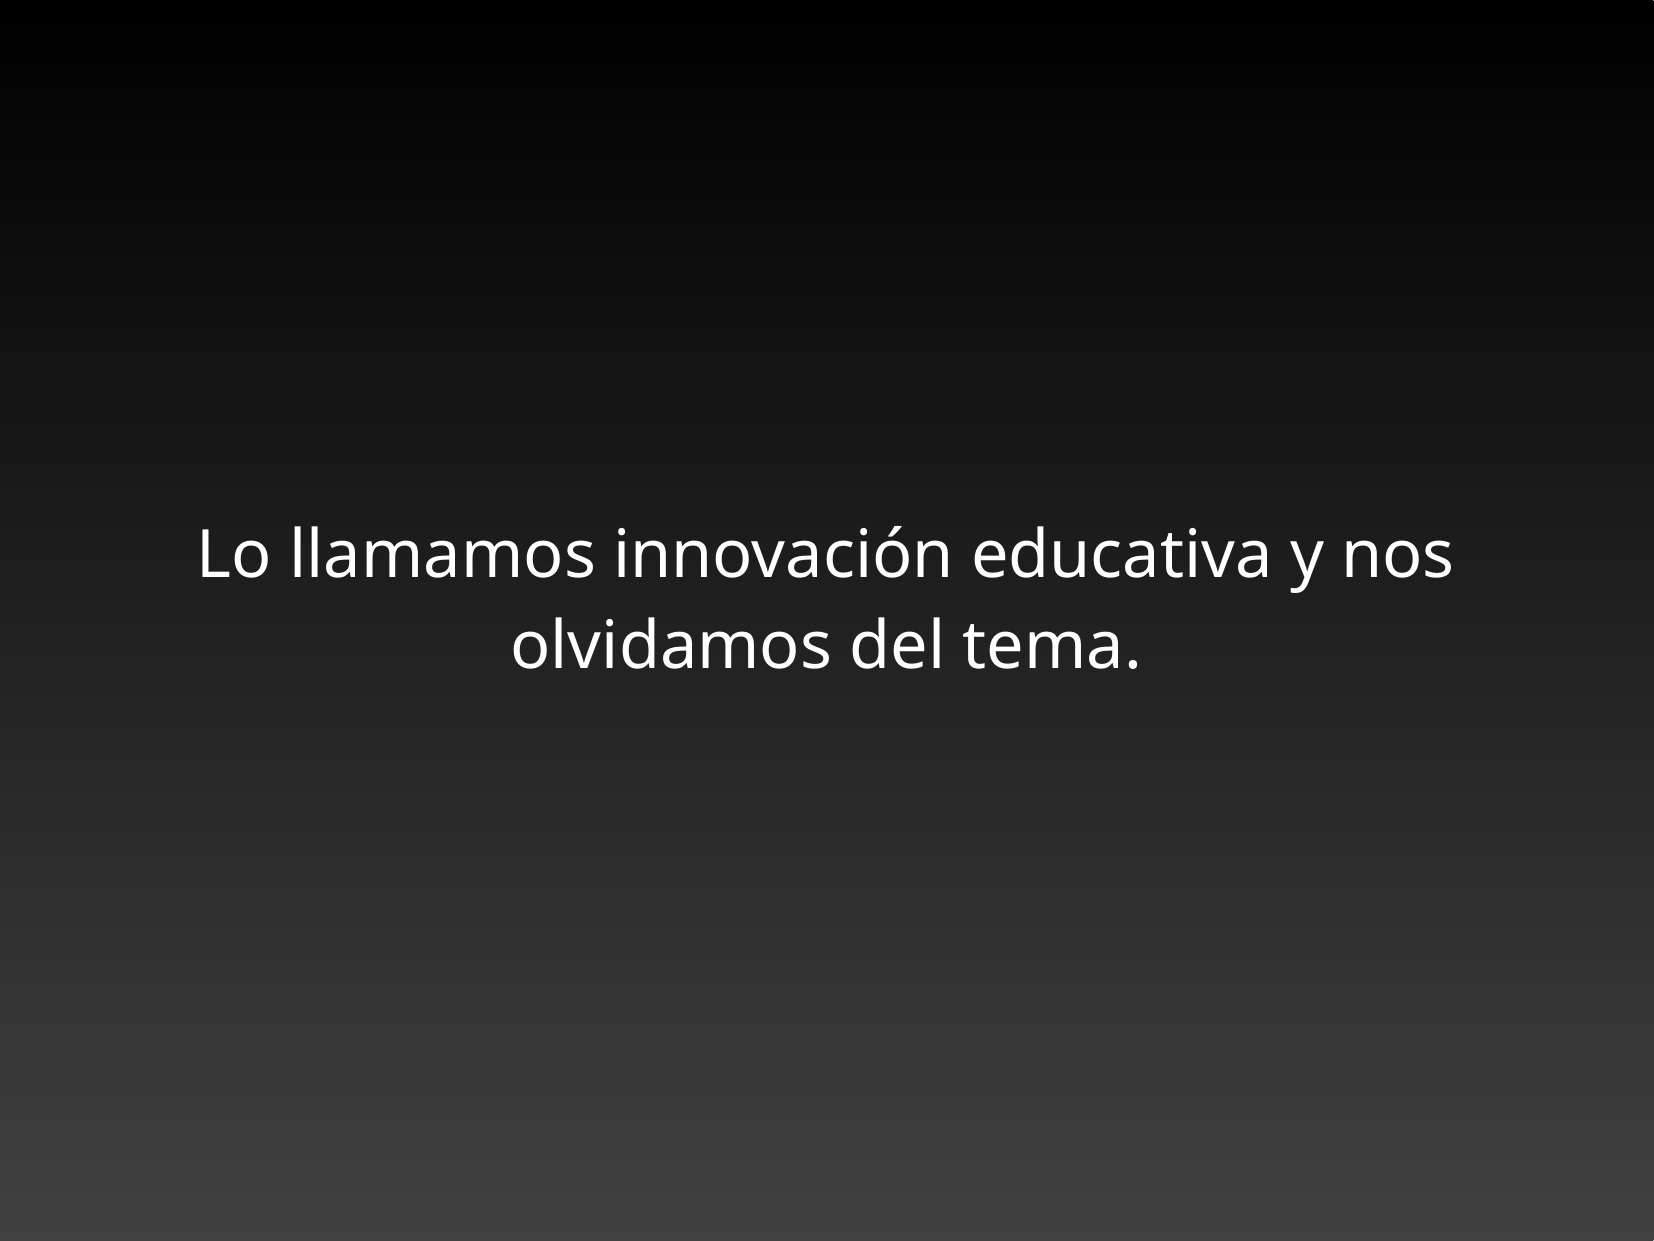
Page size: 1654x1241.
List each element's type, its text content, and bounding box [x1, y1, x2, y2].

subtitle Lo llamamos innovación educativa y nos olvidamos del tema. [82, 195, 1571, 999]
